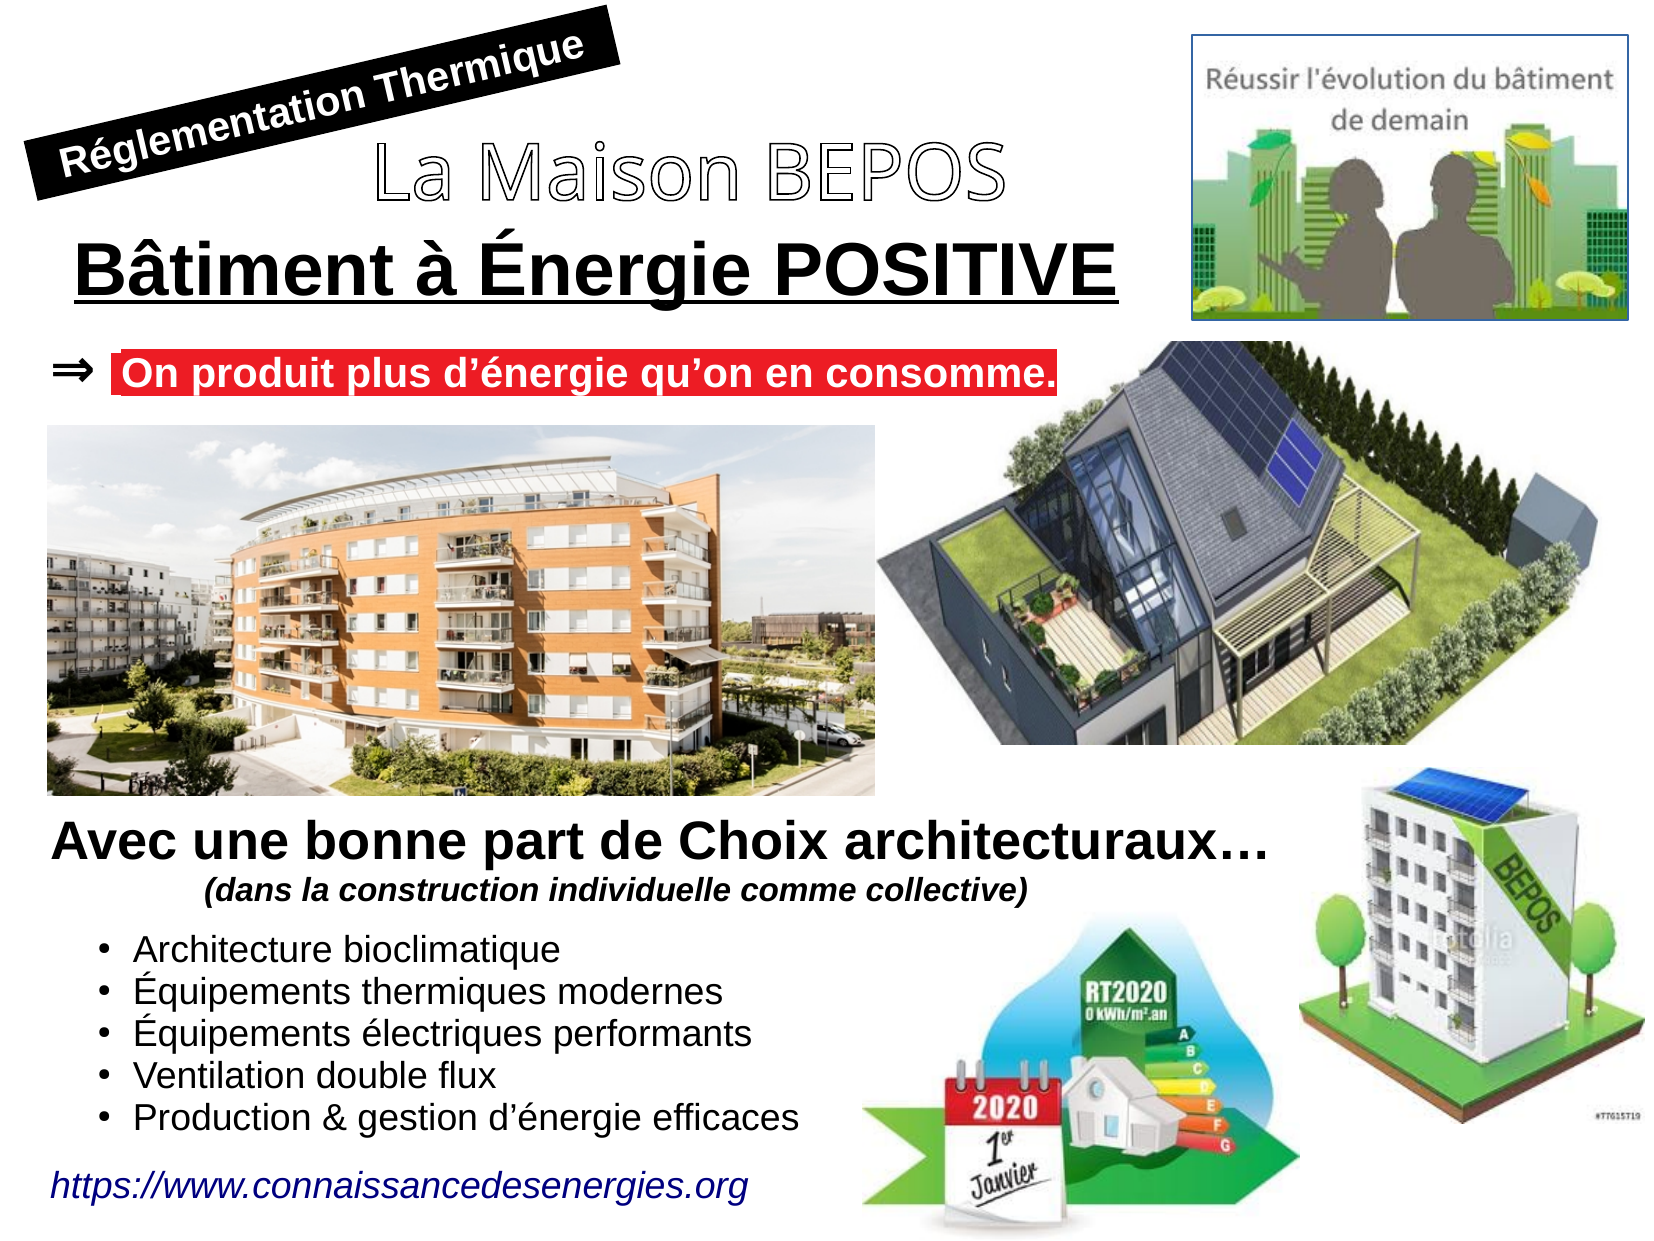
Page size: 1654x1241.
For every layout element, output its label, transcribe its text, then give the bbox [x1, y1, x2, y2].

text_box La Maison BEPOS [864, 143, 900, 201]
text_box La Maison BEPOS [968, 142, 1004, 201]
text_box La Maison BEPOS [651, 156, 691, 201]
text_box La Maison BEPOS [613, 156, 644, 201]
text_box La Maison BEPOS [596, 157, 604, 200]
text_box La Maison BEPOS [820, 143, 853, 200]
text_box La Maison BEPOS [482, 143, 539, 200]
text_box https://www.connaissancedesenergies.org [23, 1157, 851, 1215]
text_box La Maison BEPOS [700, 156, 737, 200]
text_box La Maison BEPOS [549, 156, 584, 201]
text_box Bâtiment à Énergie POSITIVE [59, 220, 1182, 319]
text_box Avec une bonne part de Choix architecturaux… (dans la construction individuelle comme collective) [35, 803, 1335, 916]
text_box La Maison BEPOS [908, 142, 961, 201]
text_box Réglementation Thermique [23, 4, 621, 201]
text_box Architecture bioclimatique Équipements thermiques modernes Équipements électriques performants Ventilation double flux Production & gestion d’énergie efficaces [82, 921, 851, 1147]
text_box La Maison BEPOS [414, 156, 449, 201]
picture [1192, 36, 1628, 319]
text_box La Maison BEPOS [770, 143, 810, 200]
picture [862, 767, 1645, 1241]
picture [47, 341, 1630, 796]
text_box ⇒ On produit plus d’énergie qu’on en consomme. [35, 330, 1075, 453]
text_box La Maison BEPOS [377, 143, 410, 200]
